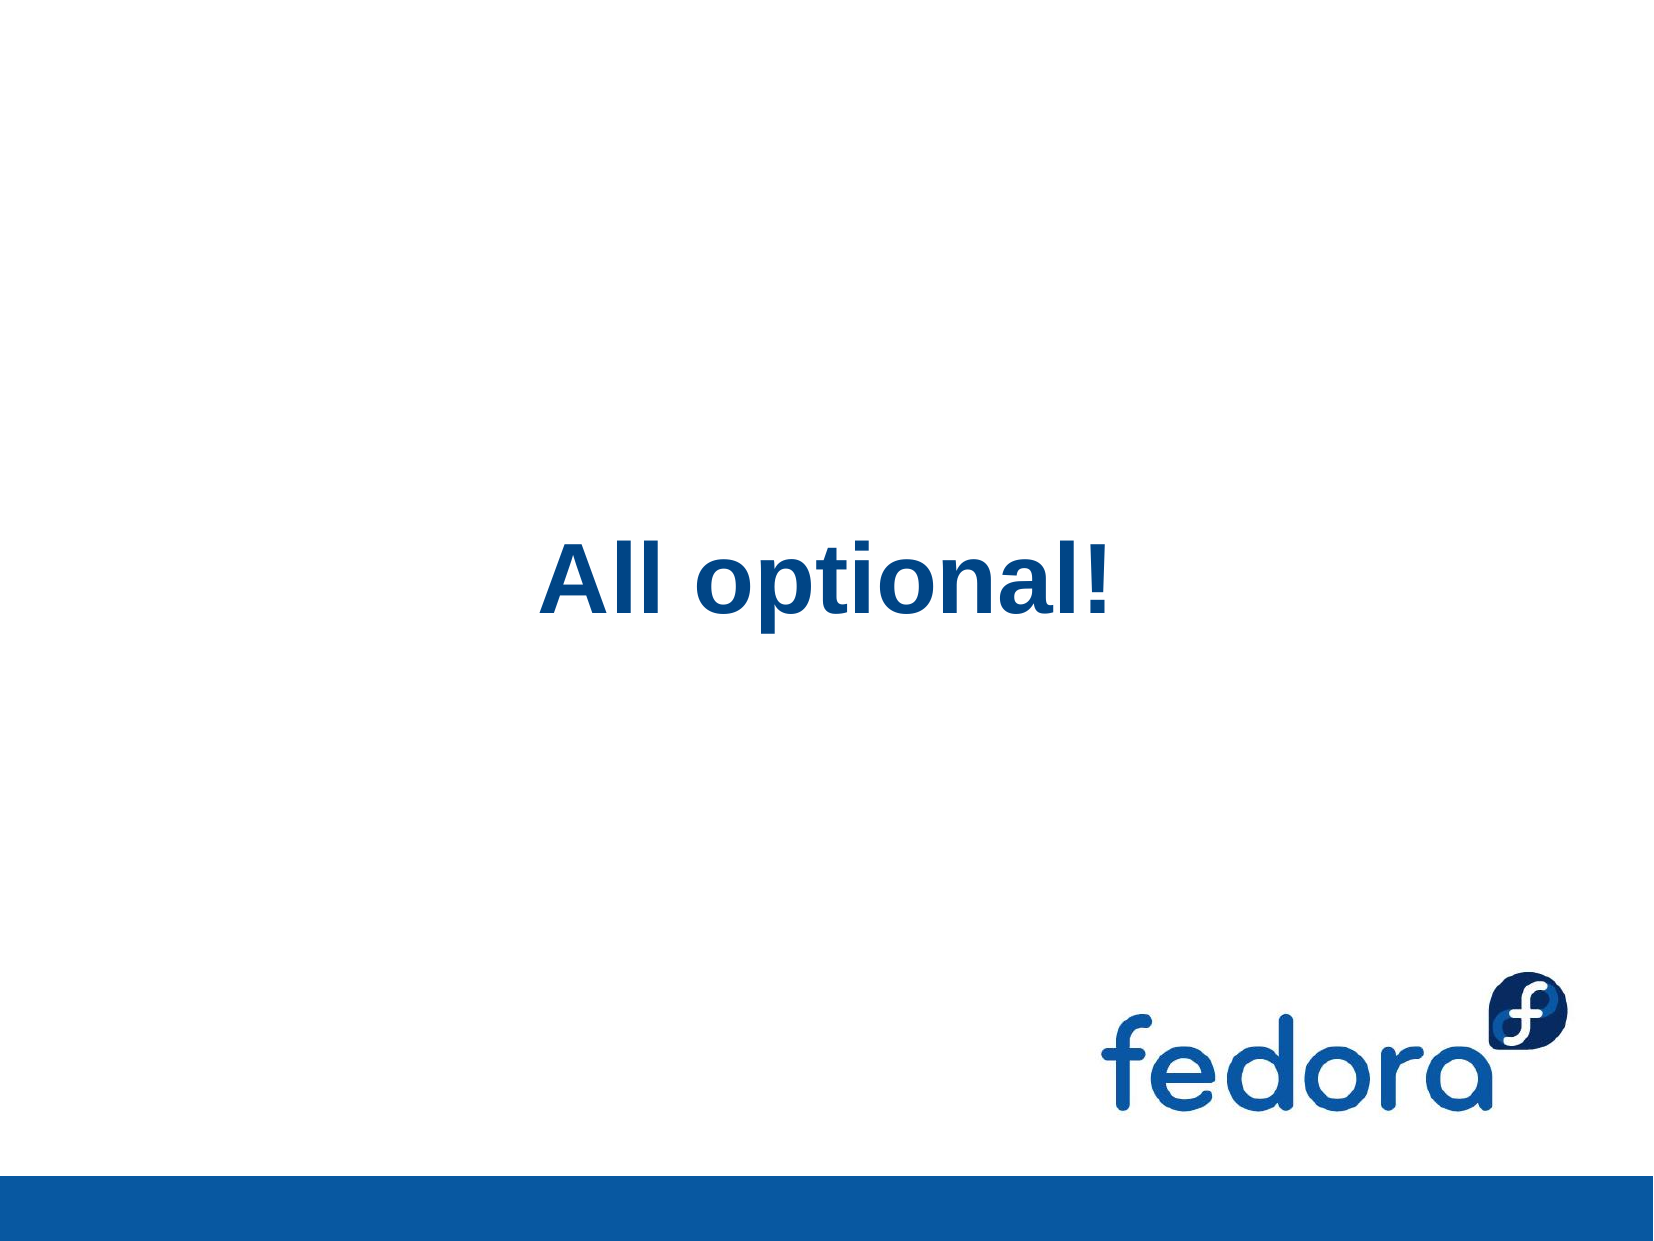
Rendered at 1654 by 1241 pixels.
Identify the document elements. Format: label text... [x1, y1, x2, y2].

picture [0, 1176, 1653, 1241]
picture [1087, 959, 1576, 1125]
title All optional! [82, 49, 1571, 1109]
